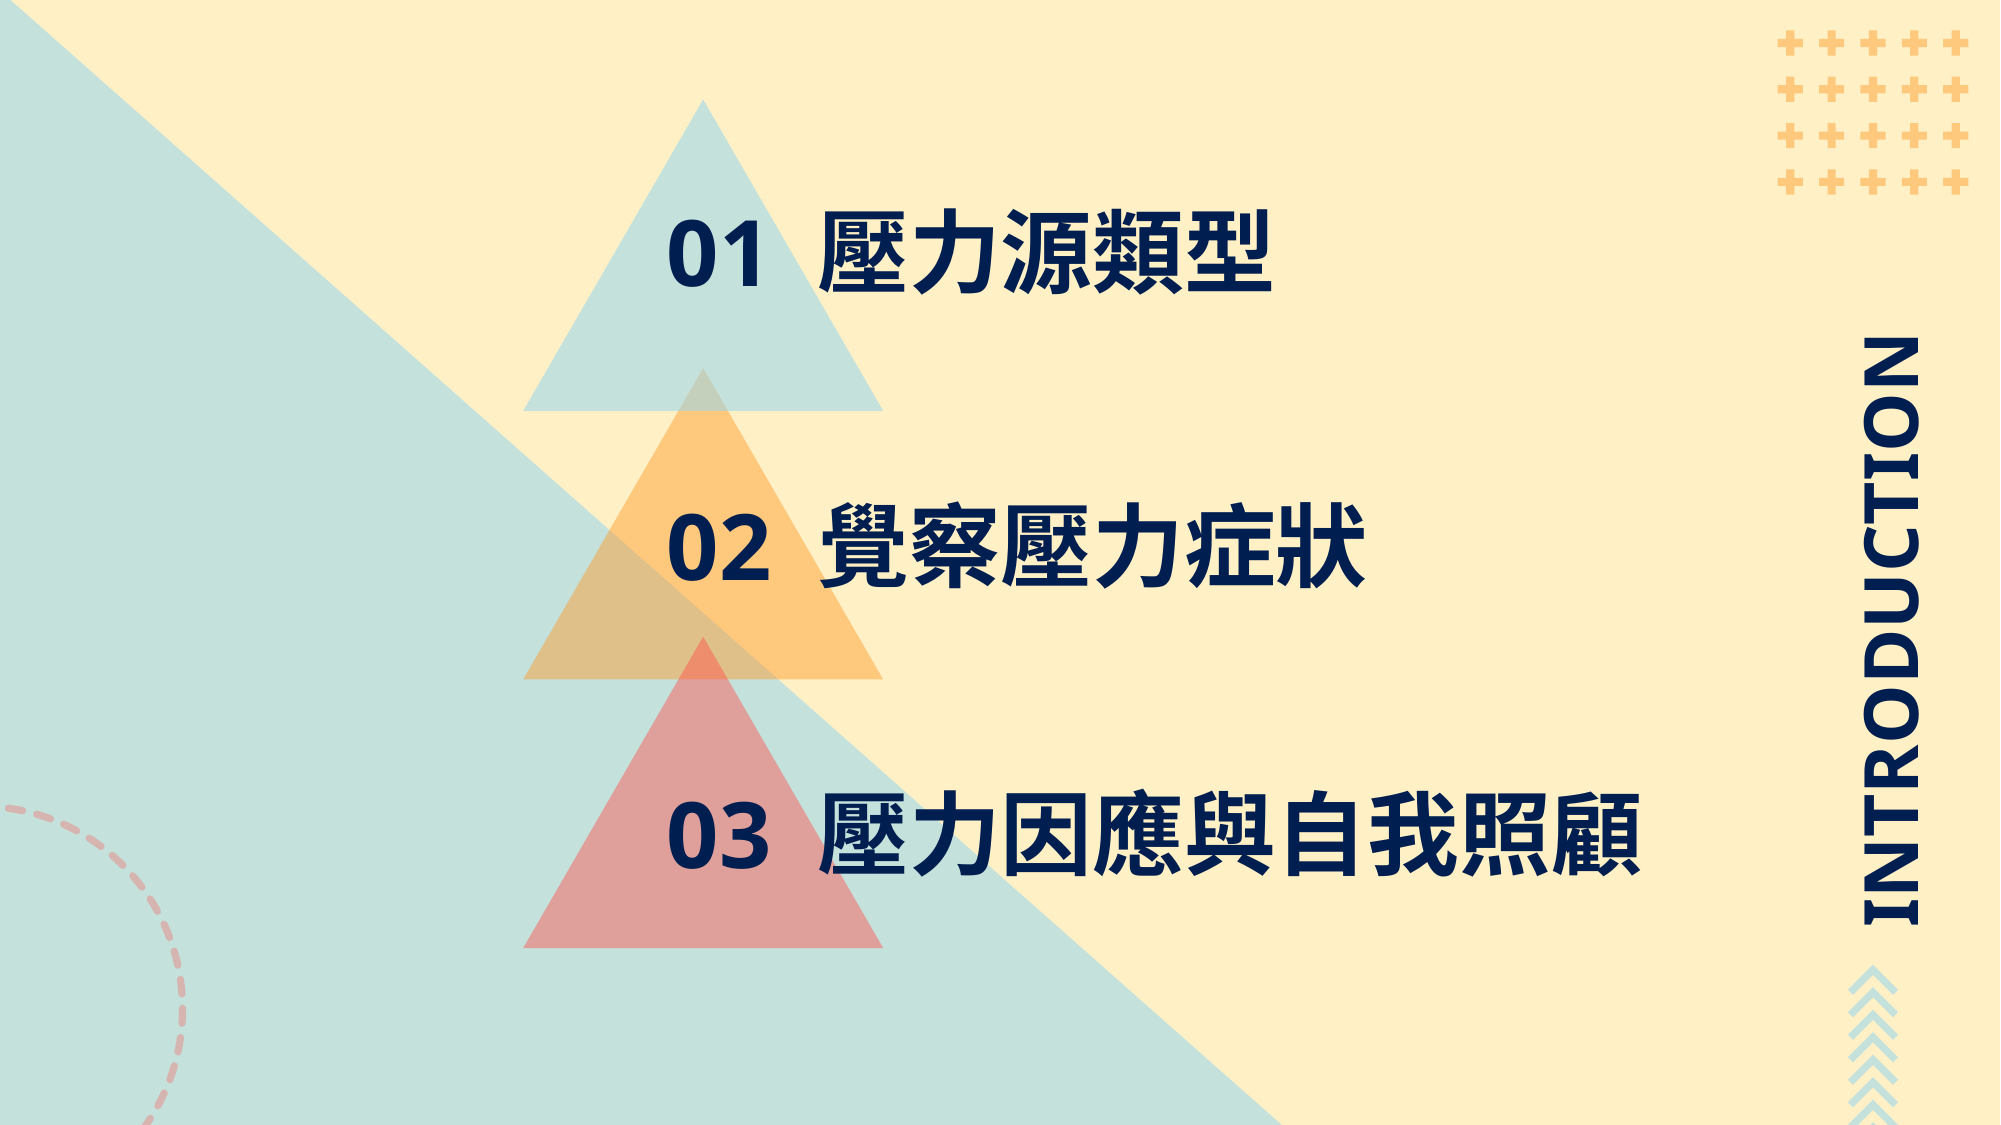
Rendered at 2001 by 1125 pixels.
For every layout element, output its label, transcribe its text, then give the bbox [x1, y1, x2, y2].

text_box [671, 99, 736, 155]
text_box 02 覺察壓力症狀 [646, 450, 1452, 639]
text_box 03 壓力因應與自我照顧 [646, 737, 1675, 927]
text_box [523, 198, 884, 450]
title INTRODUCTION [1823, 0, 1922, 949]
text_box [523, 467, 884, 949]
text_box 01 壓力源類型 [646, 155, 1311, 344]
